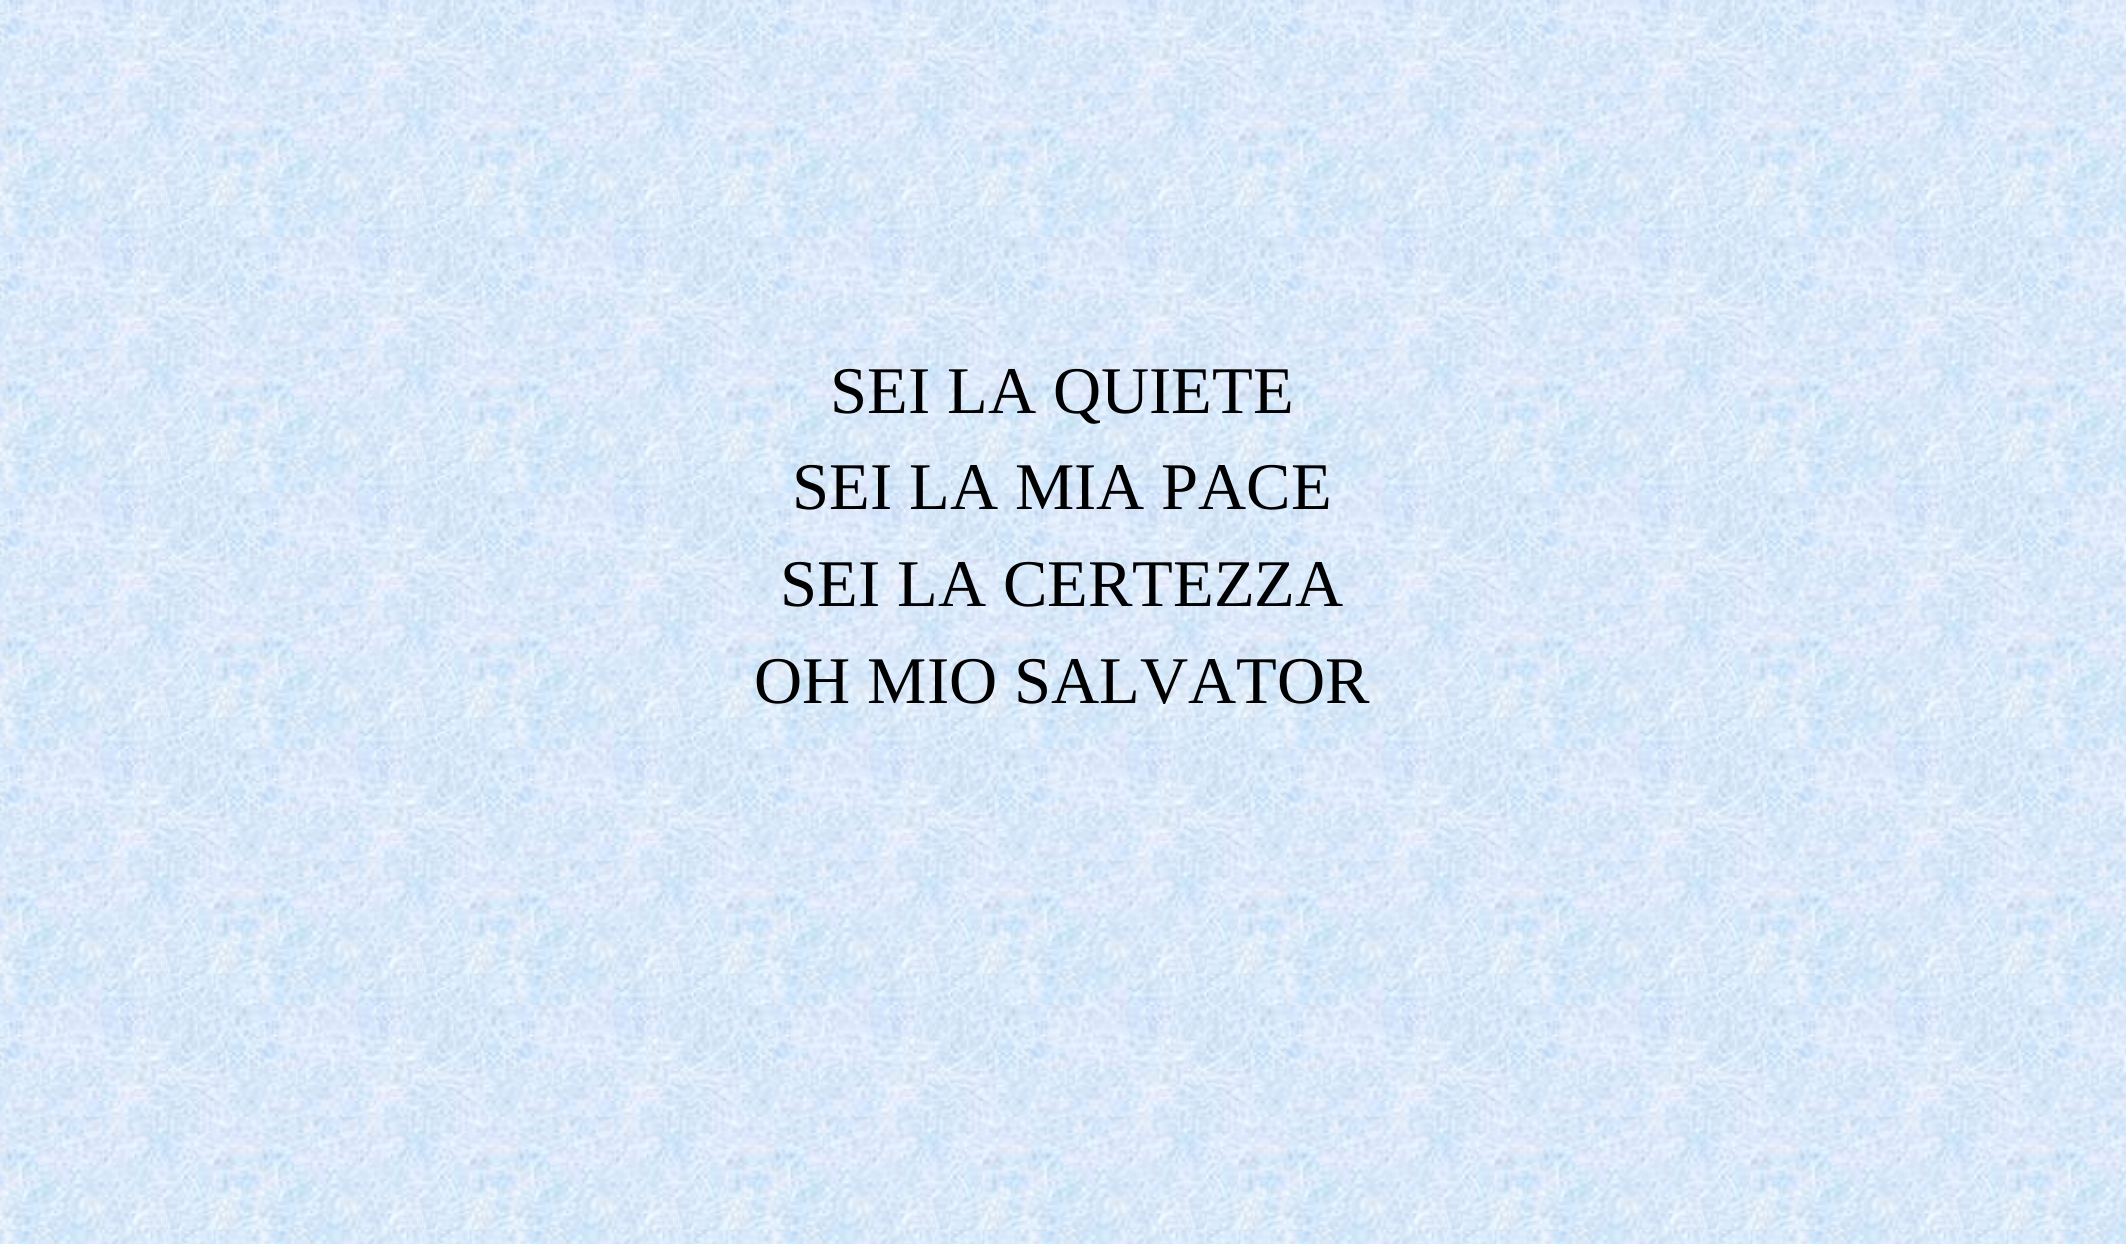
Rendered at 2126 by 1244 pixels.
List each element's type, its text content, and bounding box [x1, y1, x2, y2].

subtitle SEI LA QUIETE SEI LA MIA PACE SEI LA CERTEZZA OH MIO SALVATOR [106, 49, 2020, 1110]
picture [0, 0, 2126, 1244]
